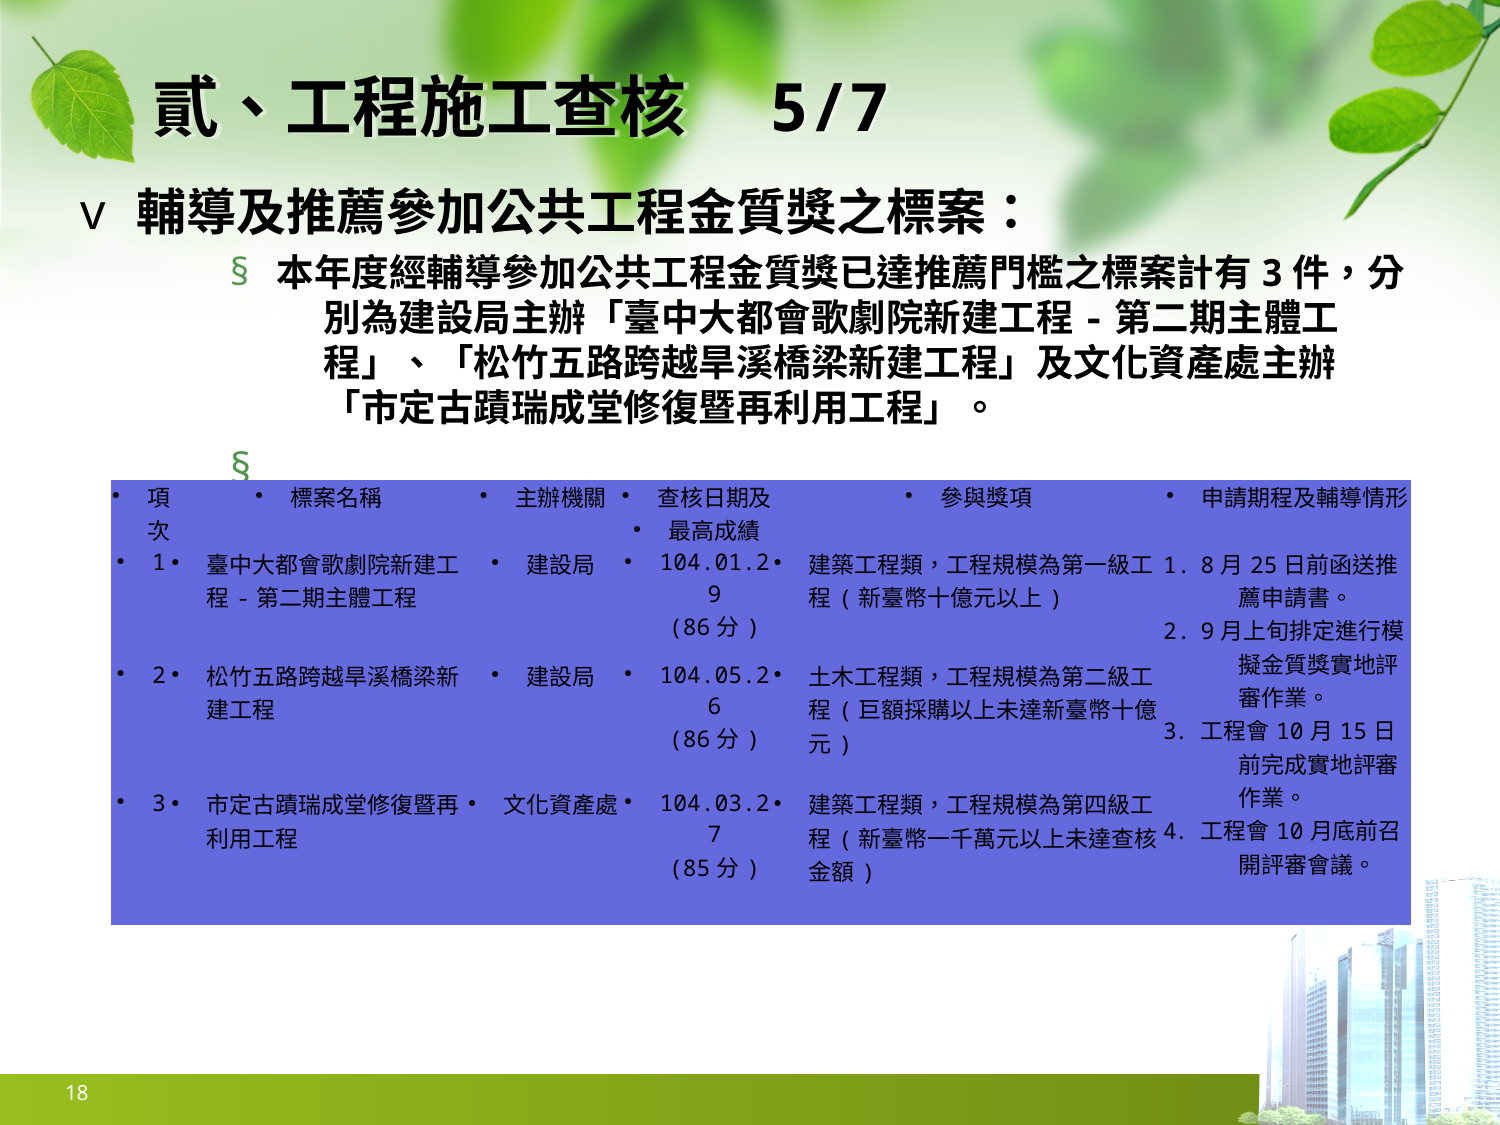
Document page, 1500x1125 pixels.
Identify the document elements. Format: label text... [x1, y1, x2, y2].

table_cell 文化資產處 [467, 787, 620, 925]
table_cell 3 [111, 787, 171, 925]
table_cell 2 [111, 659, 171, 787]
table_cell 建設局 [467, 546, 620, 659]
table_cell 104.01.29 (86分) [620, 546, 774, 659]
table_header 參與獎項 [774, 480, 1163, 546]
table_cell 市定古蹟瑞成堂修復暨再利用工程 [171, 787, 467, 925]
table_cell 建設局 [467, 659, 620, 787]
table_cell 土木工程類，工程規模為第二級工程(巨額採購以上未達新臺幣十億元) [774, 659, 1163, 787]
table_header 申請期程及輔導情形 [1163, 480, 1411, 546]
table_cell 104.05.26 (86分) [620, 659, 774, 787]
table_cell 松竹五路跨越旱溪橋梁新建工程 [171, 659, 467, 787]
table_header 查核日期及 最高成績 [620, 480, 774, 546]
table_cell 104.03.27 (85分) [620, 787, 774, 925]
title 貳、工程施工查核 5/7 [137, 57, 1325, 150]
text_box 18 [50, 1072, 138, 1113]
table_cell 建築工程類，工程規模為第一級工程(新臺幣十億元以上) [774, 546, 1163, 659]
table_cell 建築工程類，工程規模為第四級工程(新臺幣一千萬元以上未達查核金額) [774, 787, 1163, 925]
table_cell 8月25日前函送推薦申請書。 9月上旬排定進行模擬金質獎實地評審作業。 工程會10月15日前完成實地評審作業。 工程會10月底前召開評審會議。 [1163, 546, 1411, 925]
table_cell 臺中大都會歌劇院新建工程-第二期主體工程 [171, 546, 467, 659]
table_header 標案名稱 [171, 480, 467, 546]
table_header 主辦機關 [467, 480, 620, 546]
list 輔導及推薦參加公共工程金質獎之標案： 本年度經輔導參加公共工程金質獎已達推薦門檻之標案計有3件，分別為建設局主辦「臺中大都會歌劇院新建工程-第二期主體工程」、「松竹五路跨越旱溪橋梁新建工程」及文化資產處主辦「市定古蹟瑞成堂修復暨再利用工程」。 [64, 172, 1424, 965]
table_header 項次 [111, 480, 171, 546]
table_cell 1 [111, 546, 171, 659]
